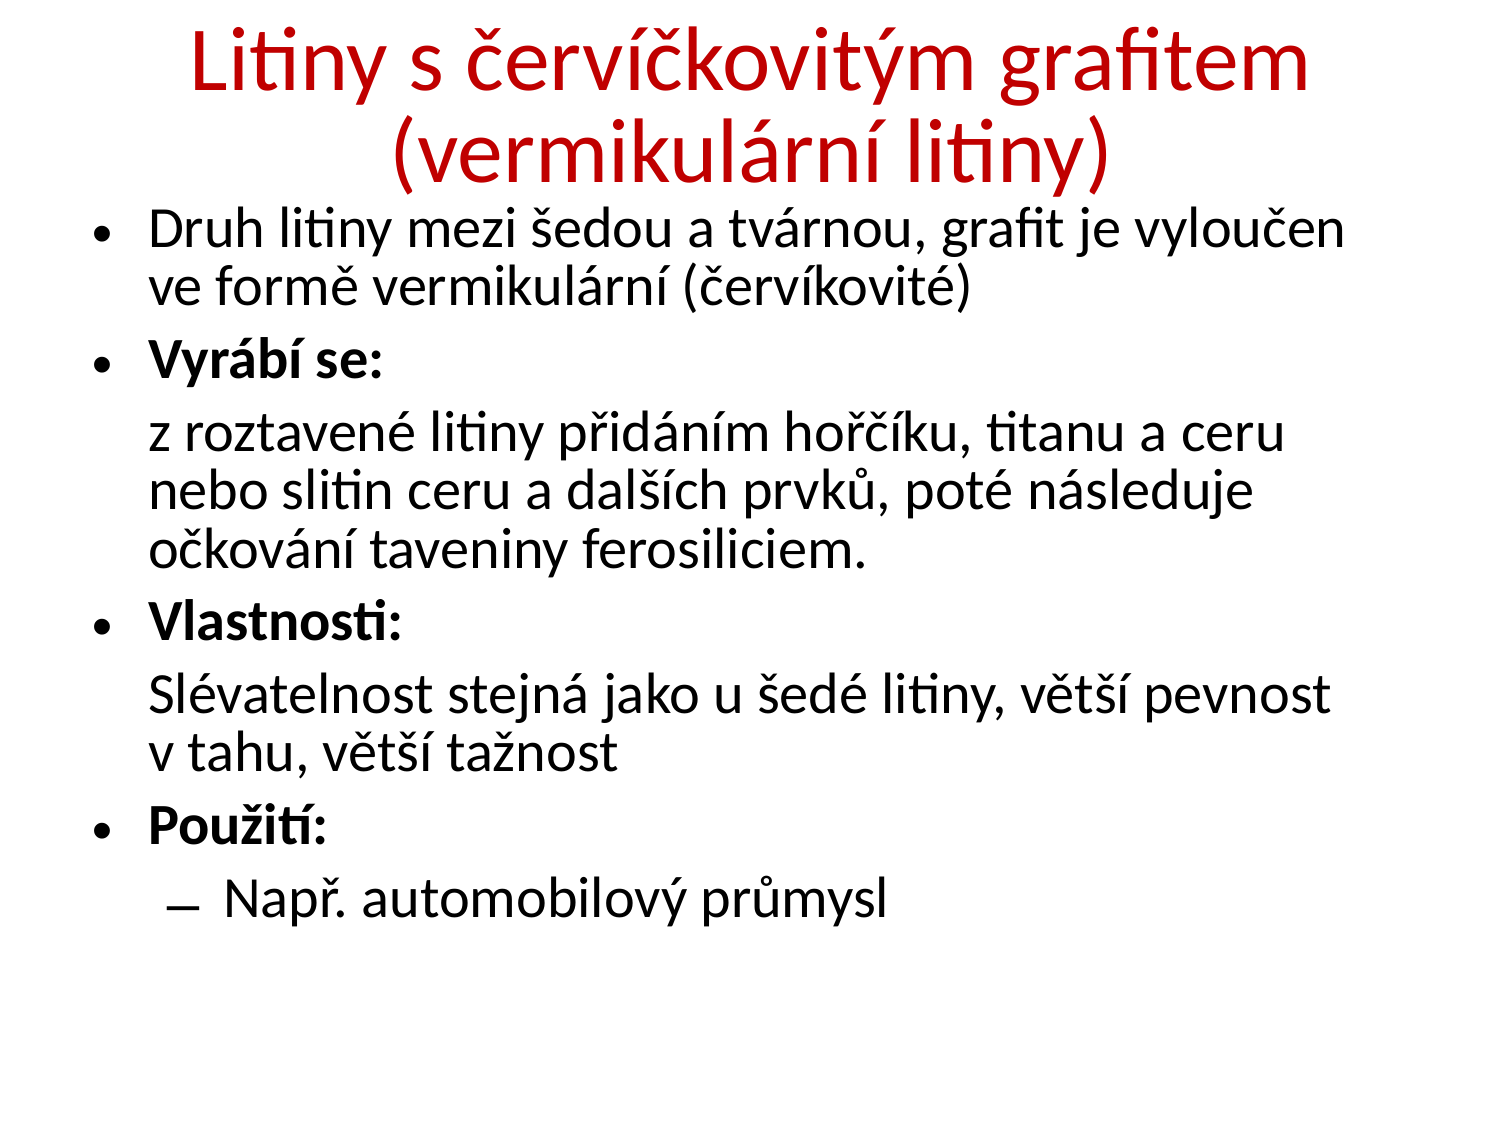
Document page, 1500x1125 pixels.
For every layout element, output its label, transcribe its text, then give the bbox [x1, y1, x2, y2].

title Litiny s červíčkovitým grafitem (vermikulární litiny) [76, 0, 1427, 196]
list Druh litiny mezi šedou a tvárnou, grafit je vyloučen ve formě vermikulární (červíkovité) Vyrábí se: z roztavené litiny přidáním hořčíku, titanu a ceru nebo slitin ceru a dalších prvků, poté následuje očkování taveniny ferosiliciem. Vlastnosti: Slévatelnost stejná jako u šedé litiny, větší pevnost v tahu, větší tažnost Použití: Např. automobilový průmysl [76, 196, 1427, 1069]
